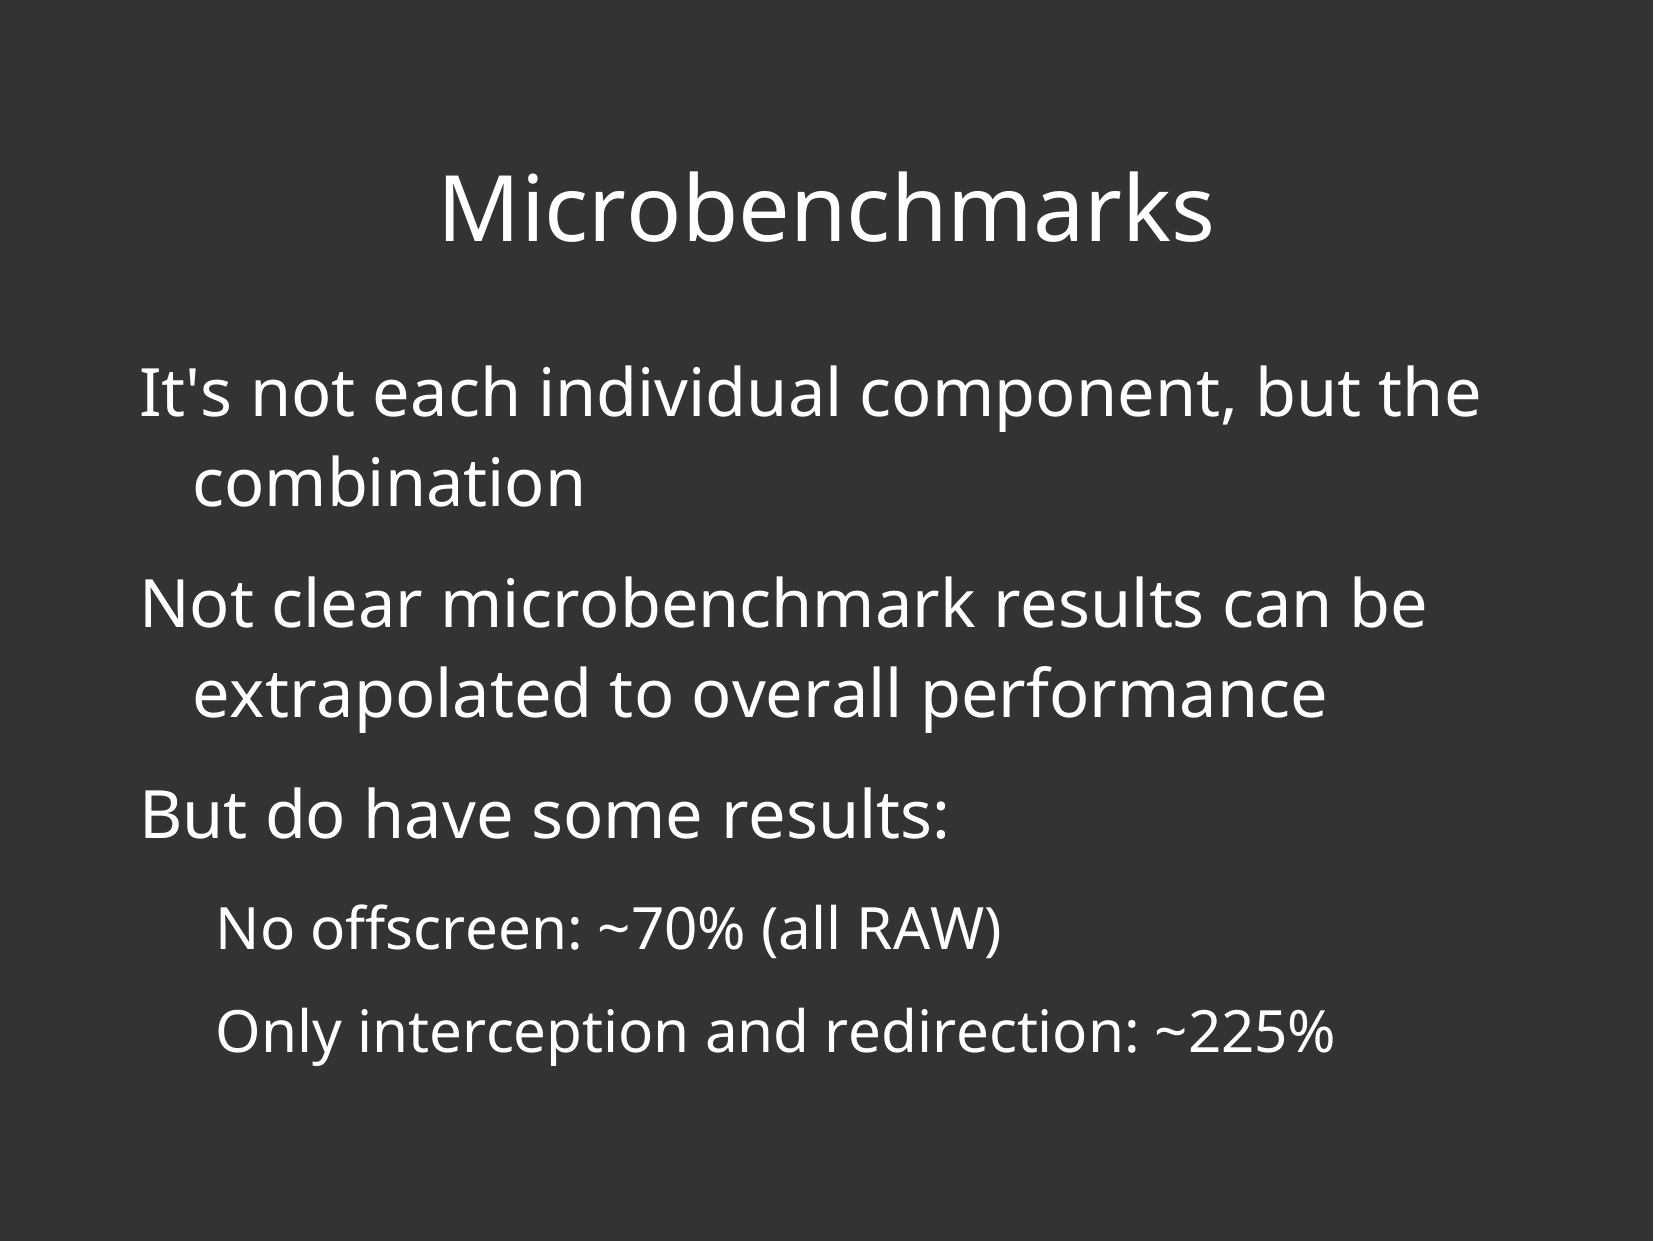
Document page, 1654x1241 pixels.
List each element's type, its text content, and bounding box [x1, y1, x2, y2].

title Microbenchmarks [121, 102, 1533, 311]
list It's not each individual component, but the combination Not clear microbenchmark results can be extrapolated to overall performance But do have some results: No offscreen: ~70% (all RAW) Only interception and redirection: ~225% [121, 344, 1533, 1127]
